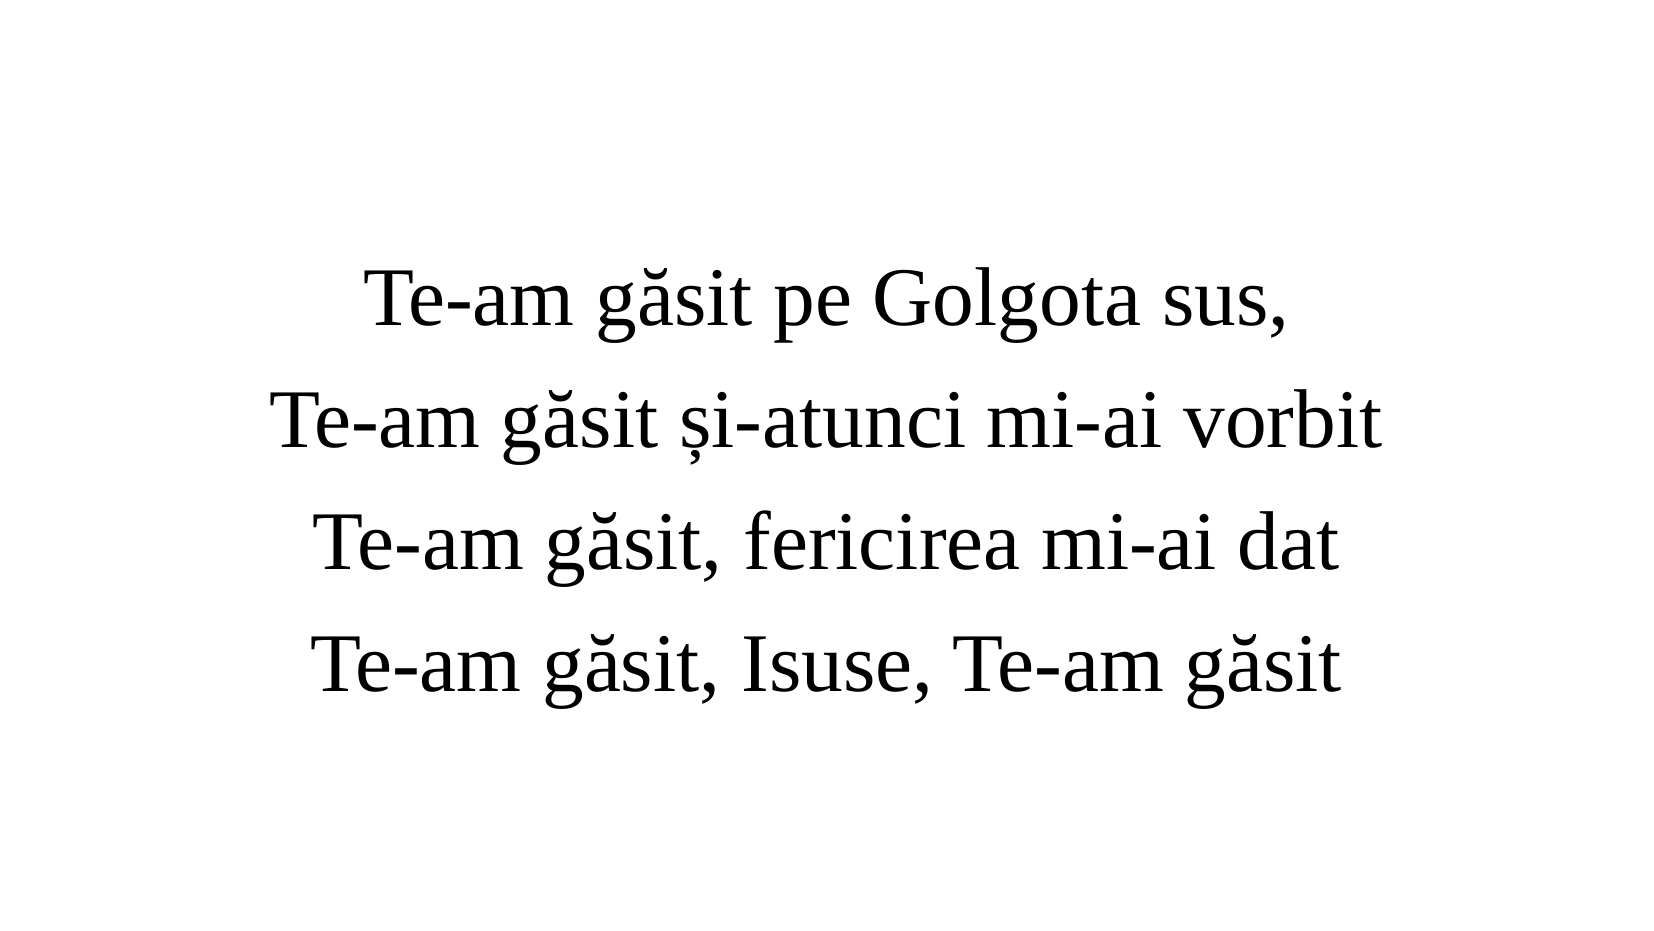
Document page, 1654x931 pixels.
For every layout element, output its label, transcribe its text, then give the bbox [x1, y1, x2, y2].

subtitle Te-am găsit pe Golgota sus, Te-am găsit și-atunci mi-ai vorbit Te-am găsit, fericirea mi-ai dat Te-am găsit, Isuse, Te-am găsit [118, 238, 1536, 712]
